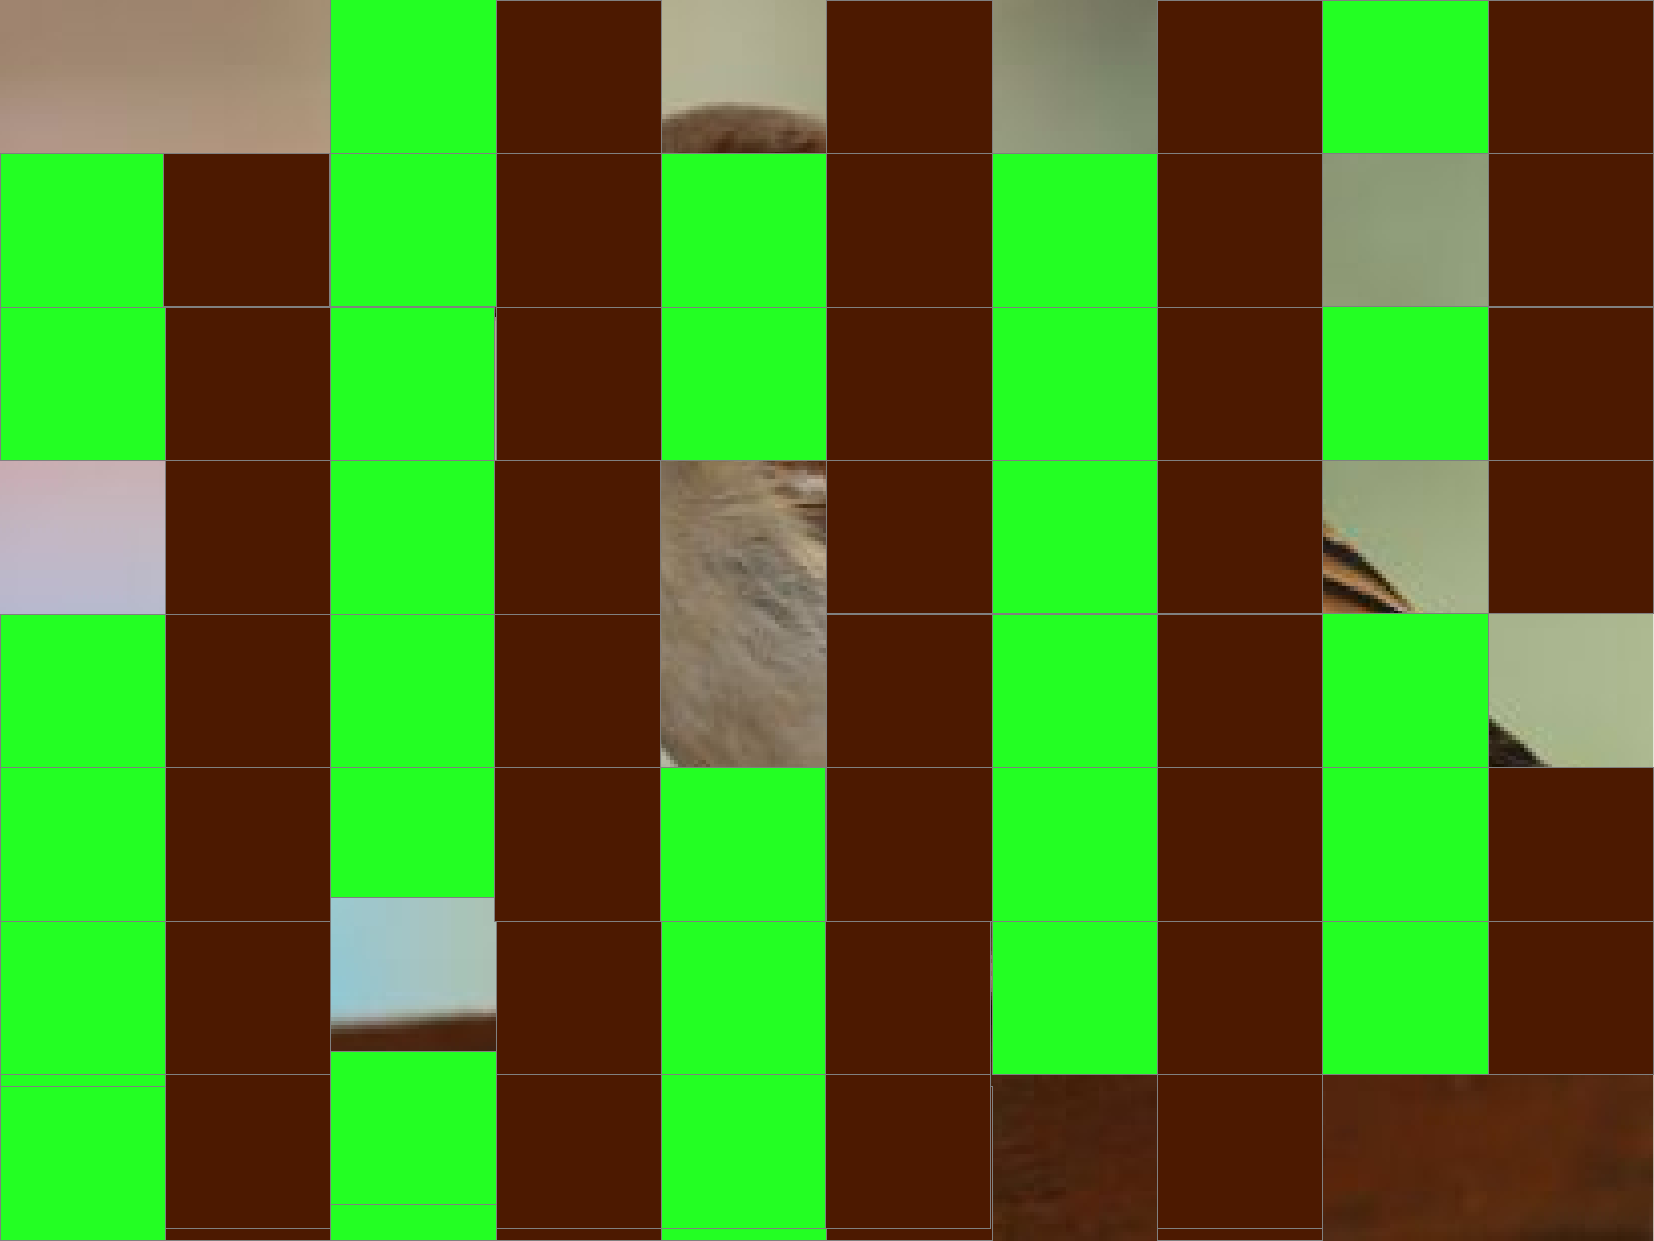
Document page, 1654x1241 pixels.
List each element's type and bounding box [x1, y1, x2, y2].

picture [991, 922, 1157, 1241]
picture [0, 0, 330, 153]
picture [331, 898, 496, 1051]
picture [0, 461, 165, 614]
text_box [0, 0, 1654, 1241]
picture [1323, 1075, 1654, 1241]
picture [661, 461, 826, 767]
picture [1323, 461, 1488, 613]
picture [1489, 614, 1654, 767]
picture [993, 0, 1157, 153]
picture [1323, 154, 1488, 306]
picture [662, 0, 826, 153]
